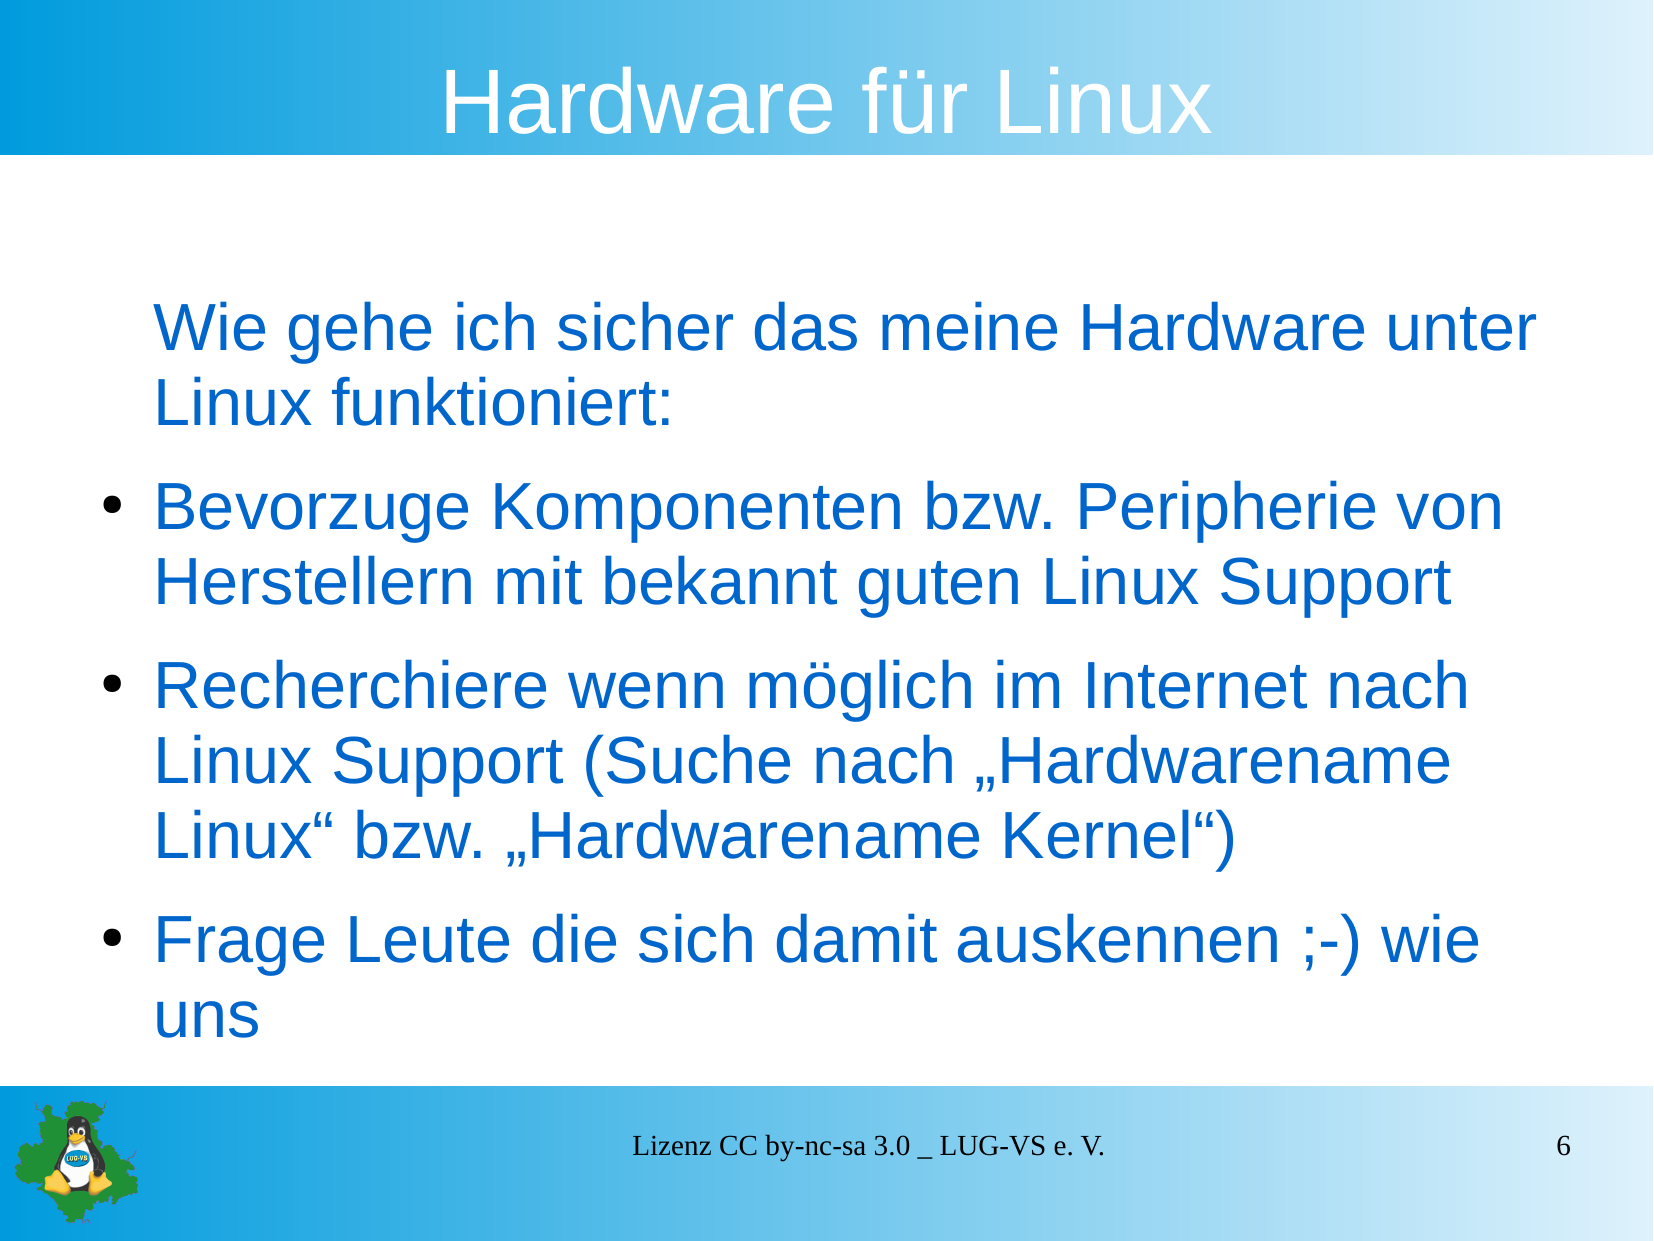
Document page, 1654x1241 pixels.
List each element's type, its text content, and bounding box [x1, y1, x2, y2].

title Hardware für Linux [82, 49, 1571, 155]
picture [16, 1086, 142, 1241]
list Wie gehe ich sicher das meine Hardware unter Linux funktioniert: Bevorzuge Komponenten bzw. Peripherie von Herstellern mit bekannt guten Linux Support Recherchiere wenn möglich im Internet nach Linux Support (Suche nach „Hardwarename Linux“ bzw. „Hardwarename Kernel“) Frage Leute die sich damit auskennen ;-) wie uns [82, 290, 1571, 1010]
